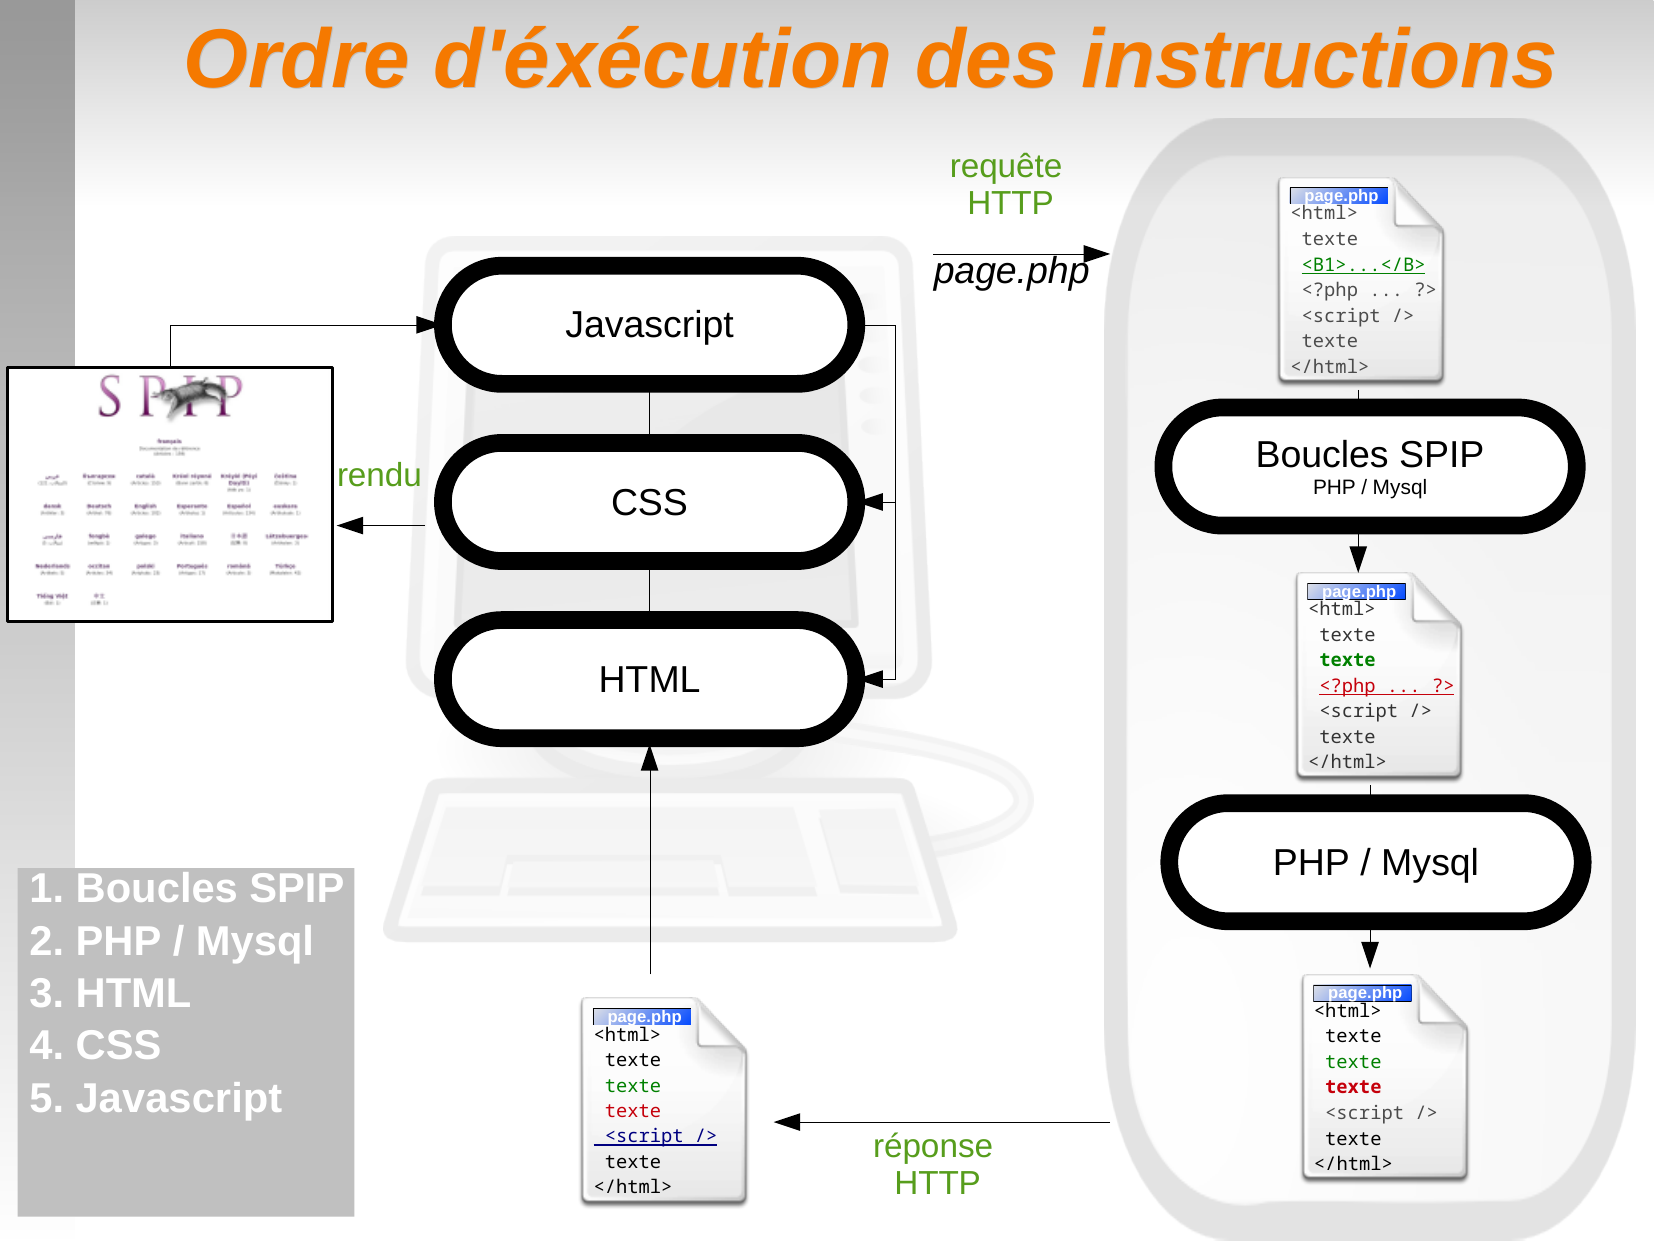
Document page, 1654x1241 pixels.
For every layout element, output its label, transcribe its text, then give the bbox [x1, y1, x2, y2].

title Ordre d'éxécution des instructions [88, 0, 1654, 119]
text_box page.php [918, 242, 1105, 299]
text_box page.php [1313, 984, 1412, 1002]
text_box réponse HTTP [858, 1119, 1018, 1209]
text_box page.php [592, 1008, 691, 1025]
picture [383, 236, 1034, 945]
text_box HTML [442, 620, 857, 739]
text_box CSS [442, 442, 857, 562]
picture [8, 368, 331, 621]
picture [1104, 118, 1636, 1241]
text_box Javascript [442, 265, 857, 384]
text_box rendu [334, 448, 438, 501]
text_box page.php [1307, 583, 1406, 600]
picture [383, 326, 895, 502]
text_box requête HTTP [934, 140, 1087, 230]
picture [566, 997, 774, 1211]
text_box page.php [1289, 187, 1388, 204]
text_box Boucles SPIP PHP / Mysql [1163, 407, 1577, 526]
text_box PHP / Mysql [1169, 803, 1583, 922]
list 1. Boucles SPIP 2. PHP / Mysql 3. HTML 4. CSS 5. Javascript [17, 868, 355, 1217]
